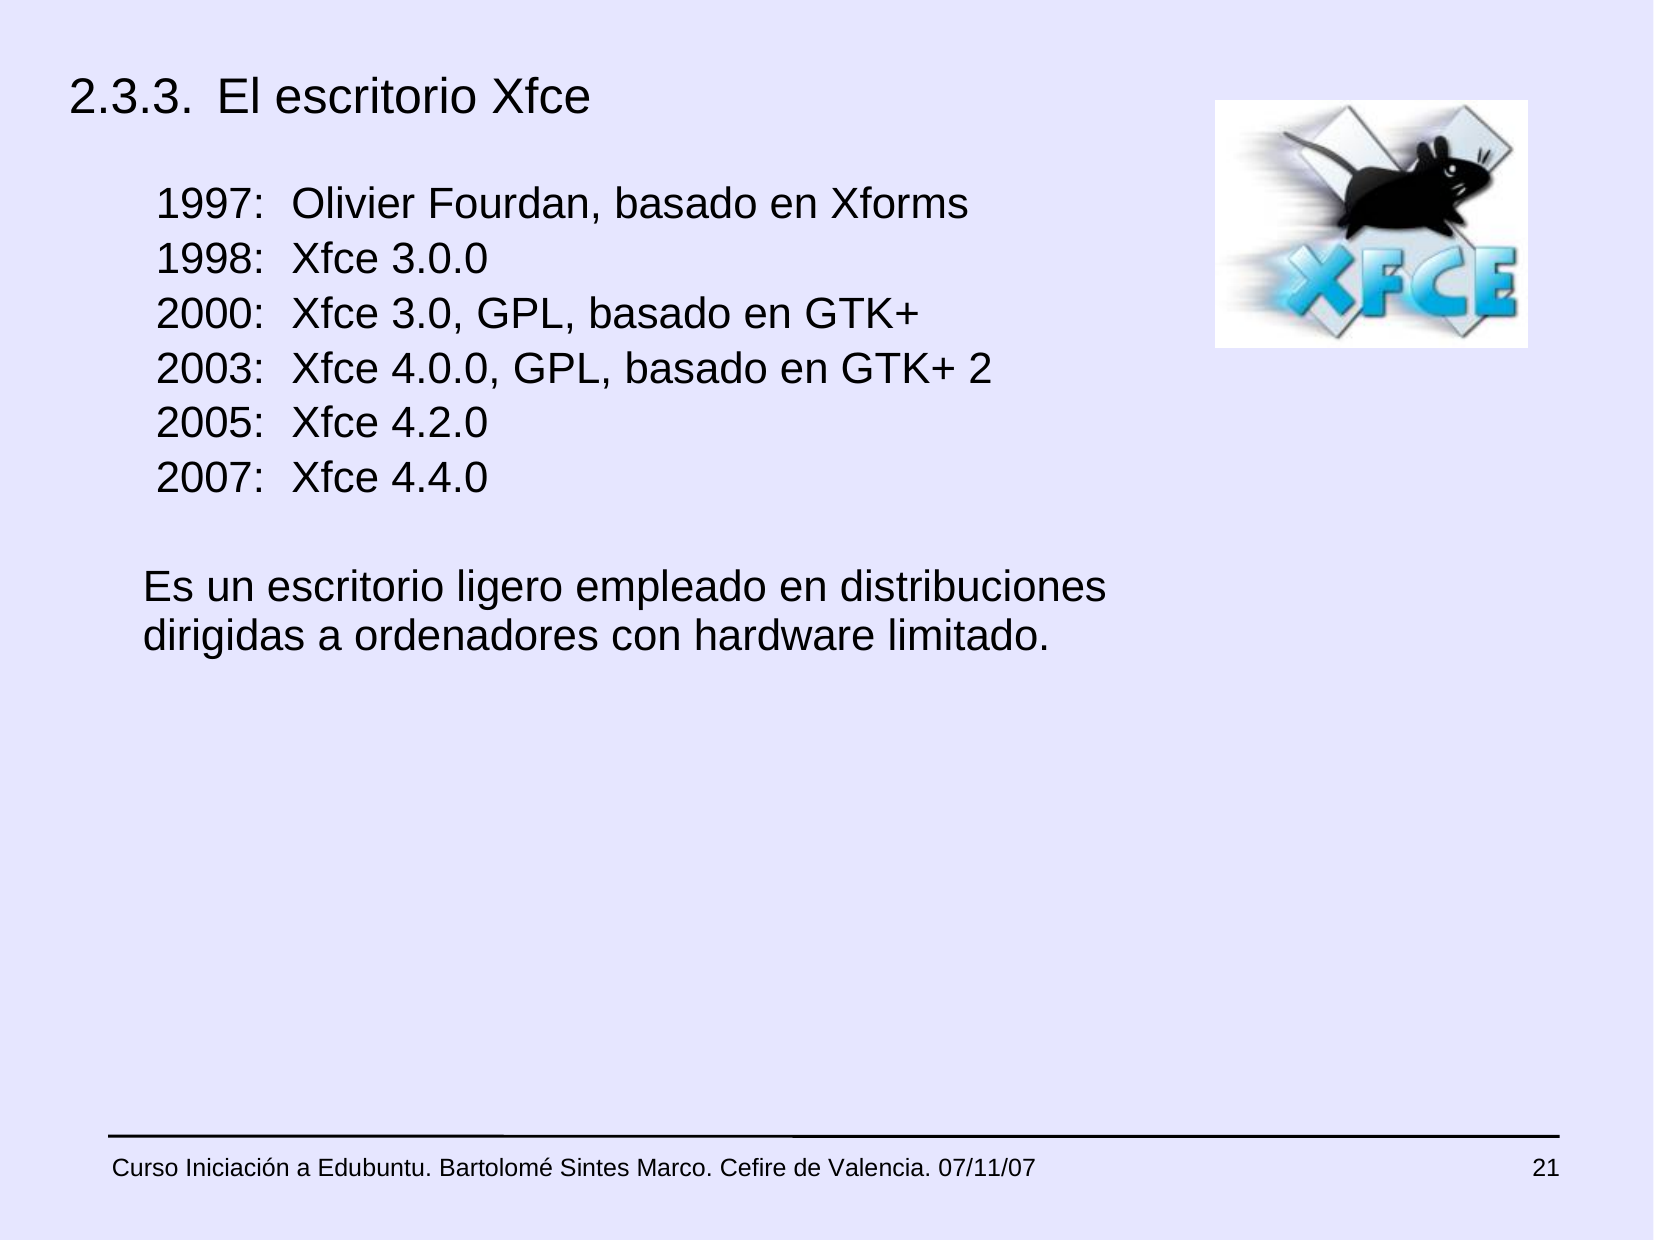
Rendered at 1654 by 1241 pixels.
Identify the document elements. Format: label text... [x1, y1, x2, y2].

text_box 2.3.3. El escritorio Xfce 1997: Olivier Fourdan, basado en Xforms 1998: Xfce 3.0.0 2000: Xfce 3.0, GPL, basado en GTK+ 2003: Xfce 4.0.0, GPL, basado en GTK+ 2 2005: Xfce 4.2.0 2007: Xfce 4.4.0 Es un escritorio ligero empleado en distribuciones dirigidas a ordenadores con hardware limitado. [69, 67, 1252, 1092]
picture [1215, 100, 1528, 348]
